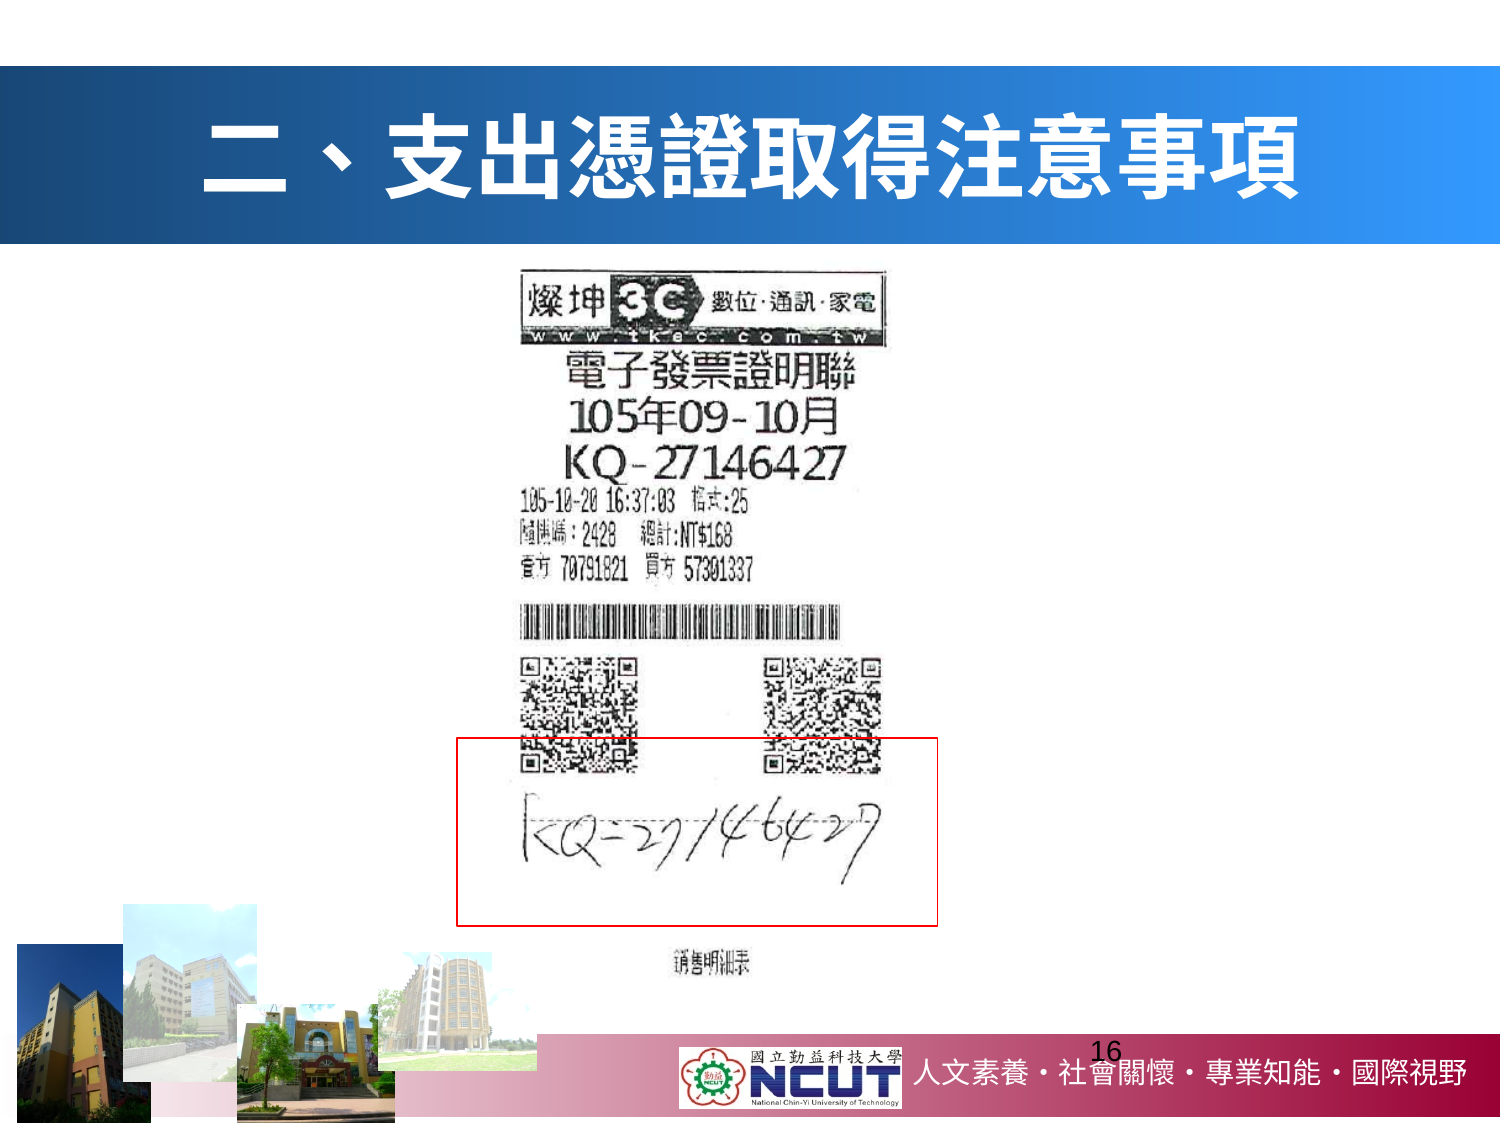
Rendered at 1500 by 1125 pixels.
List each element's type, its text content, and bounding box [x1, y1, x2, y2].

text_box [457, 738, 938, 926]
text_box [1074, 1024, 1426, 1103]
picture [492, 246, 903, 738]
picture [492, 926, 903, 989]
title 二、支出憑證取得注意事項 [0, 66, 1500, 244]
